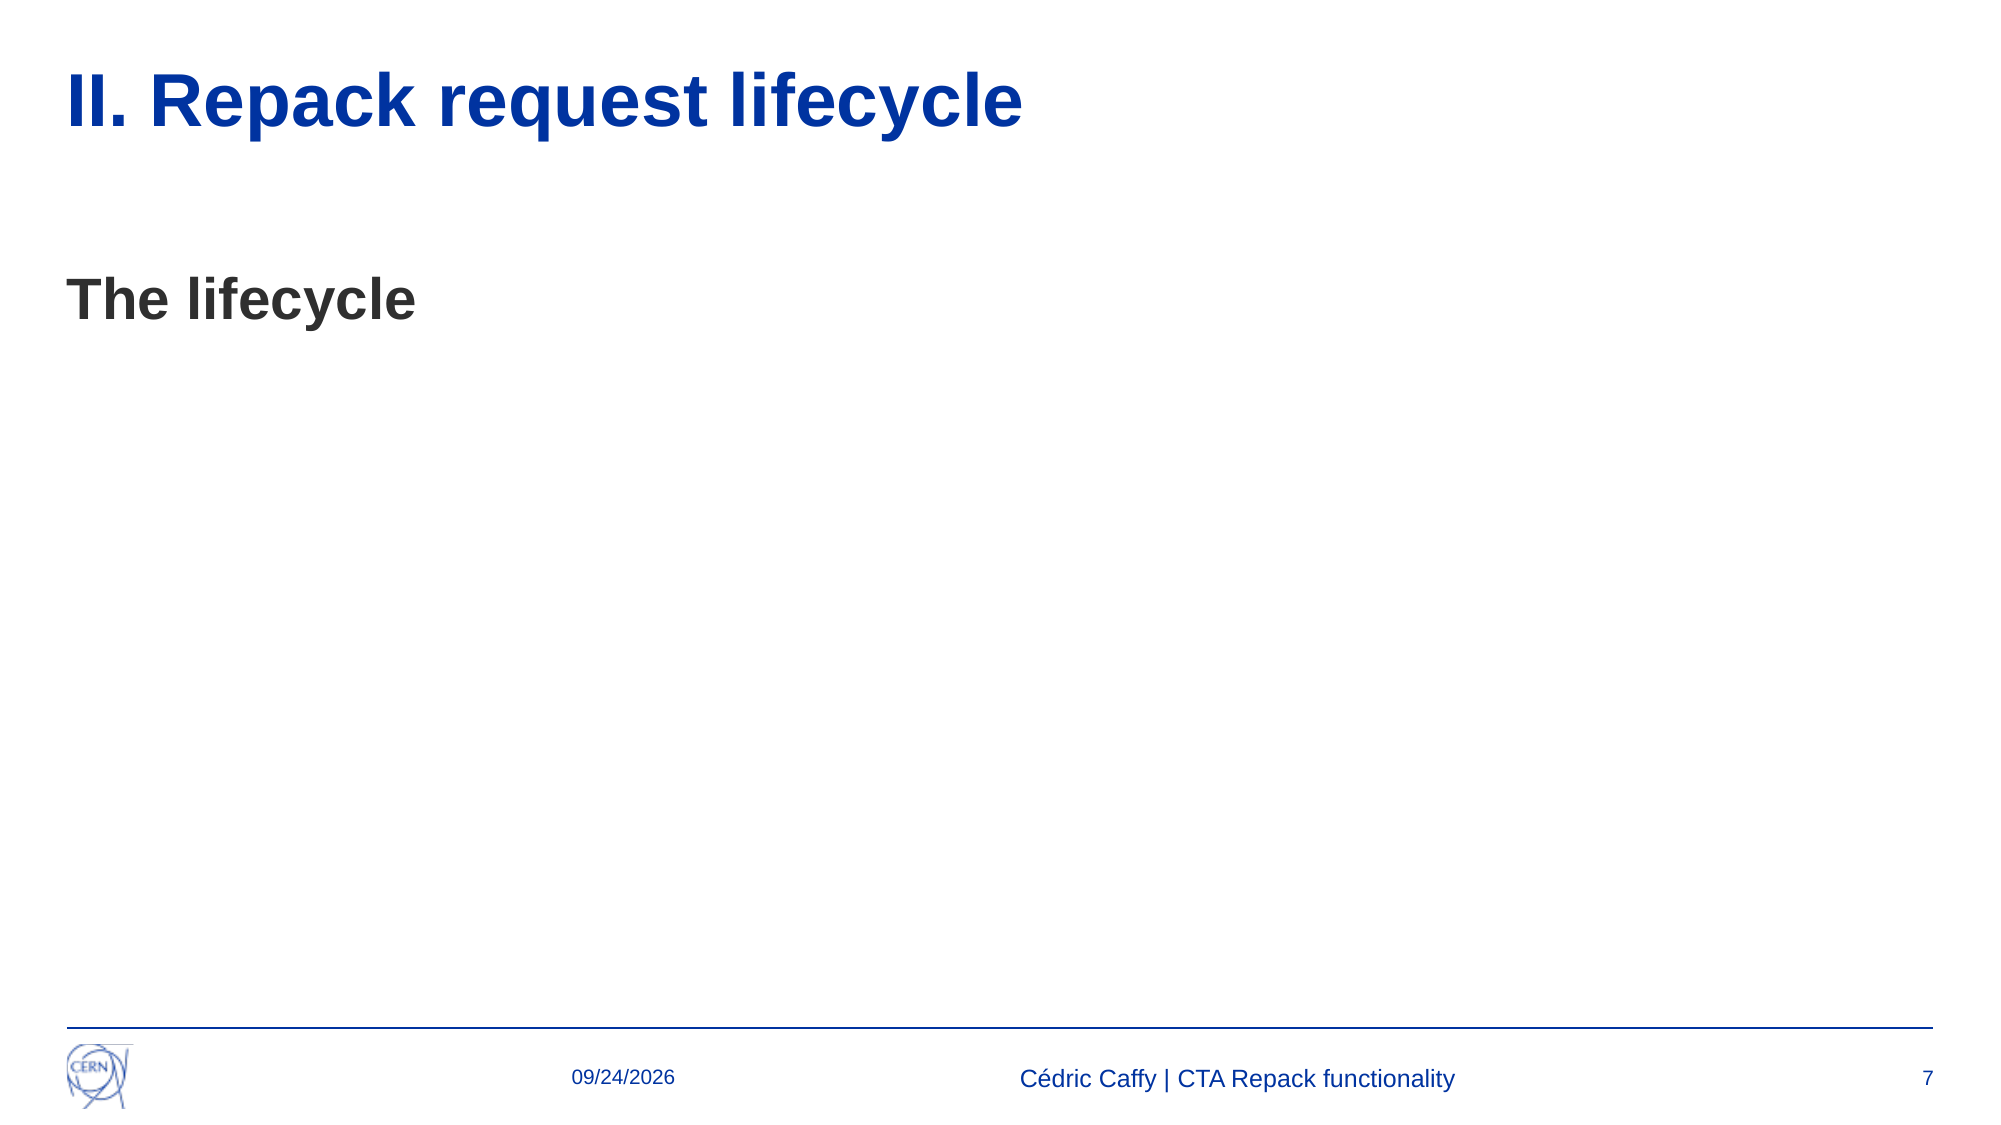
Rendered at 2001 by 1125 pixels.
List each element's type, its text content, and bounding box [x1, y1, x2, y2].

footer Cédric Caffy | CTA Repack functionality [698, 1047, 1777, 1108]
title II. Repack request lifecycle [66, 61, 1933, 237]
list The lifecycle [66, 261, 1388, 1018]
slide_number 10/01/2020 [571, 1046, 676, 1107]
slide_number <number> [1822, 1047, 1934, 1108]
